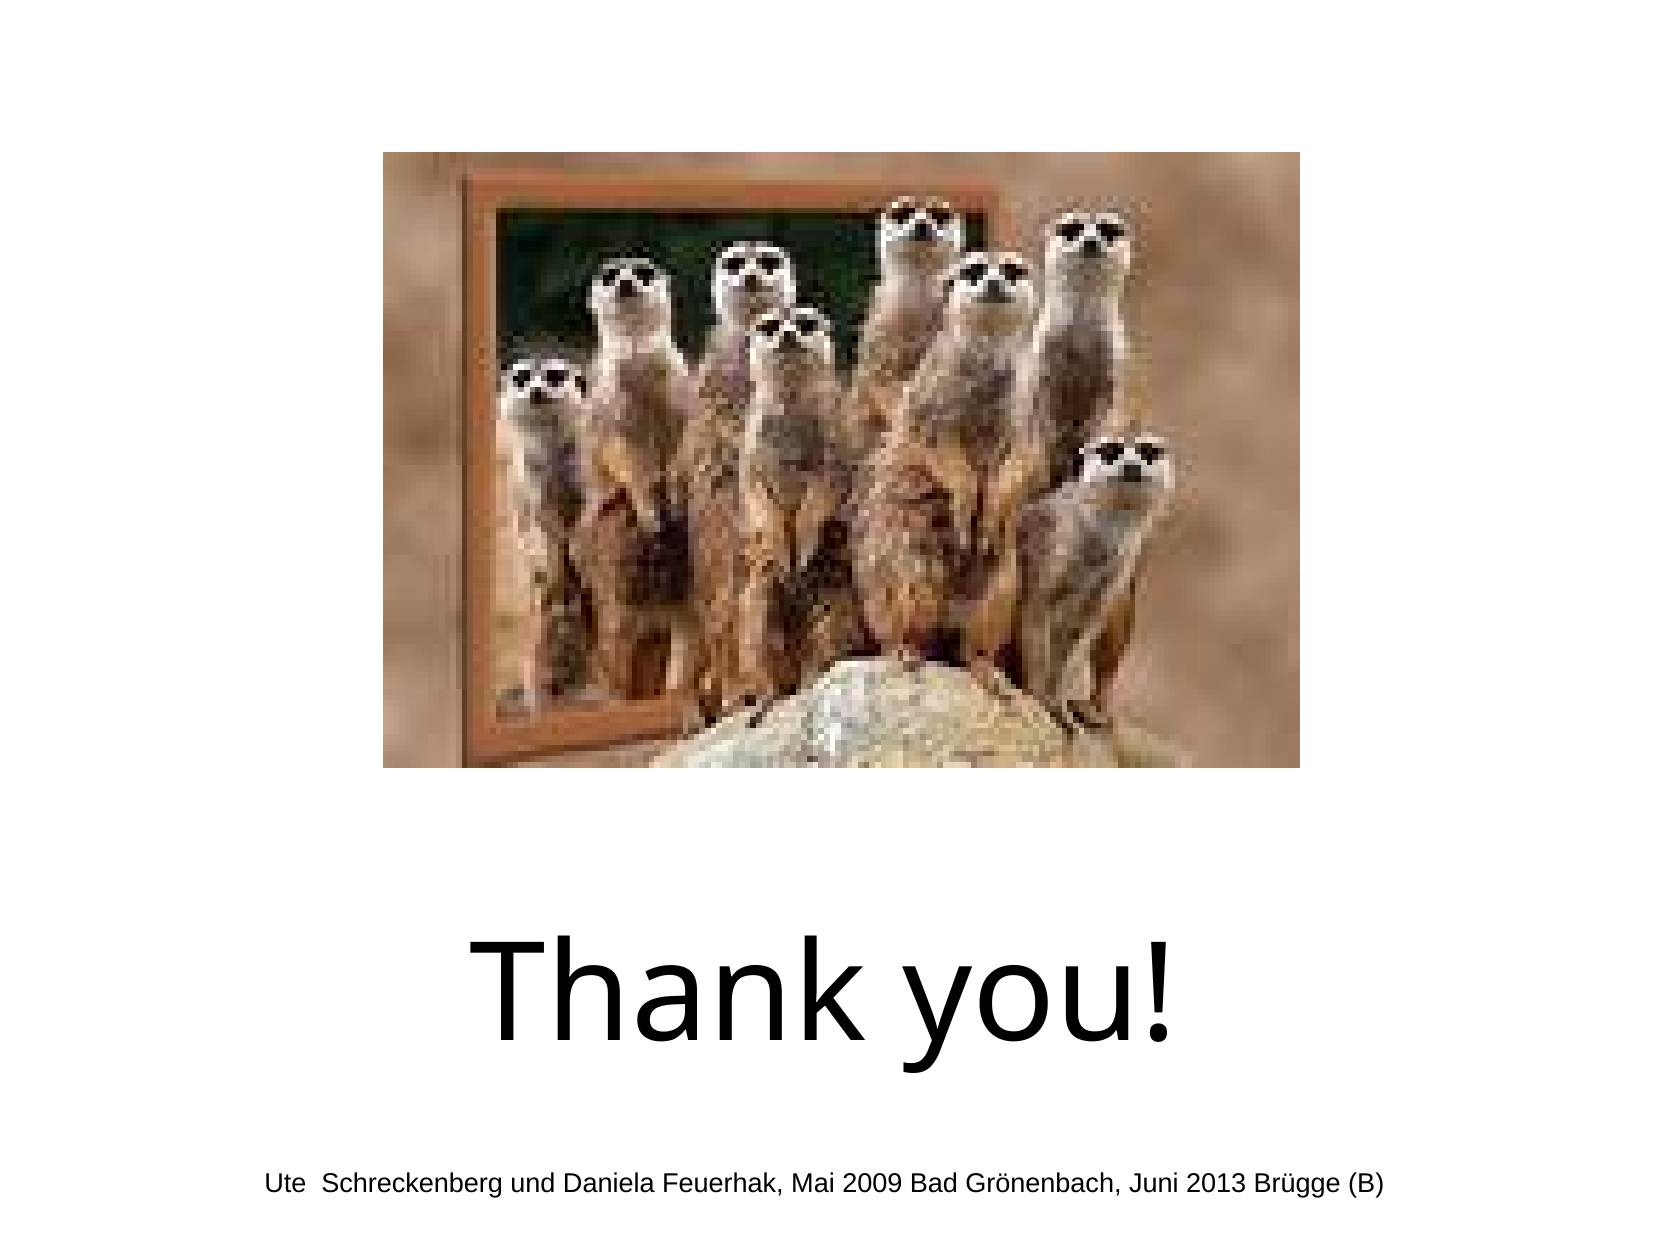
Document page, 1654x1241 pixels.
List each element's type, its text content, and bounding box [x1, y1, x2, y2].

text_box Thank you! Ute Schreckenberg und Daniela Feuerhak, Mai 2009 Bad Grönenbach, Juni 2013 Brügge (B) [82, 326, 1566, 1126]
picture [383, 152, 1300, 768]
